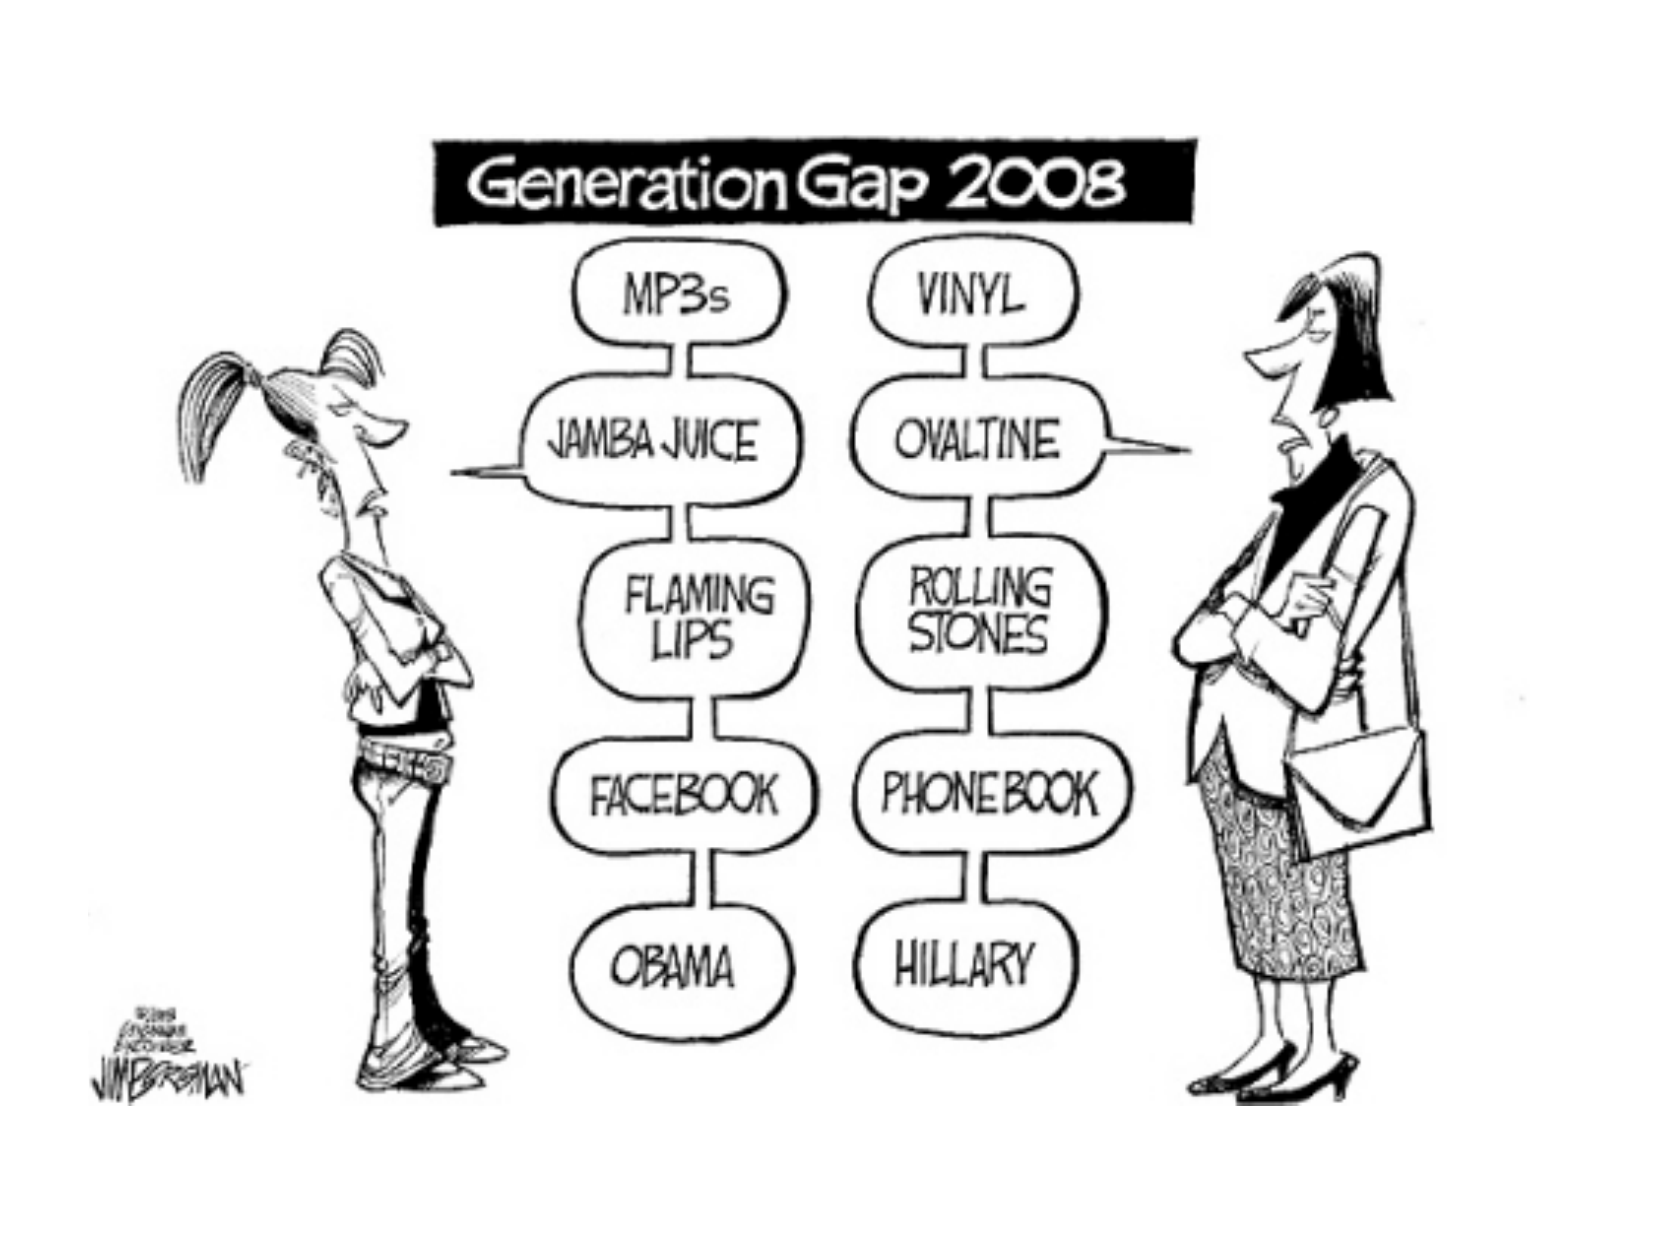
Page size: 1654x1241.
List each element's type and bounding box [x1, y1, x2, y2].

picture [88, 134, 1565, 1106]
